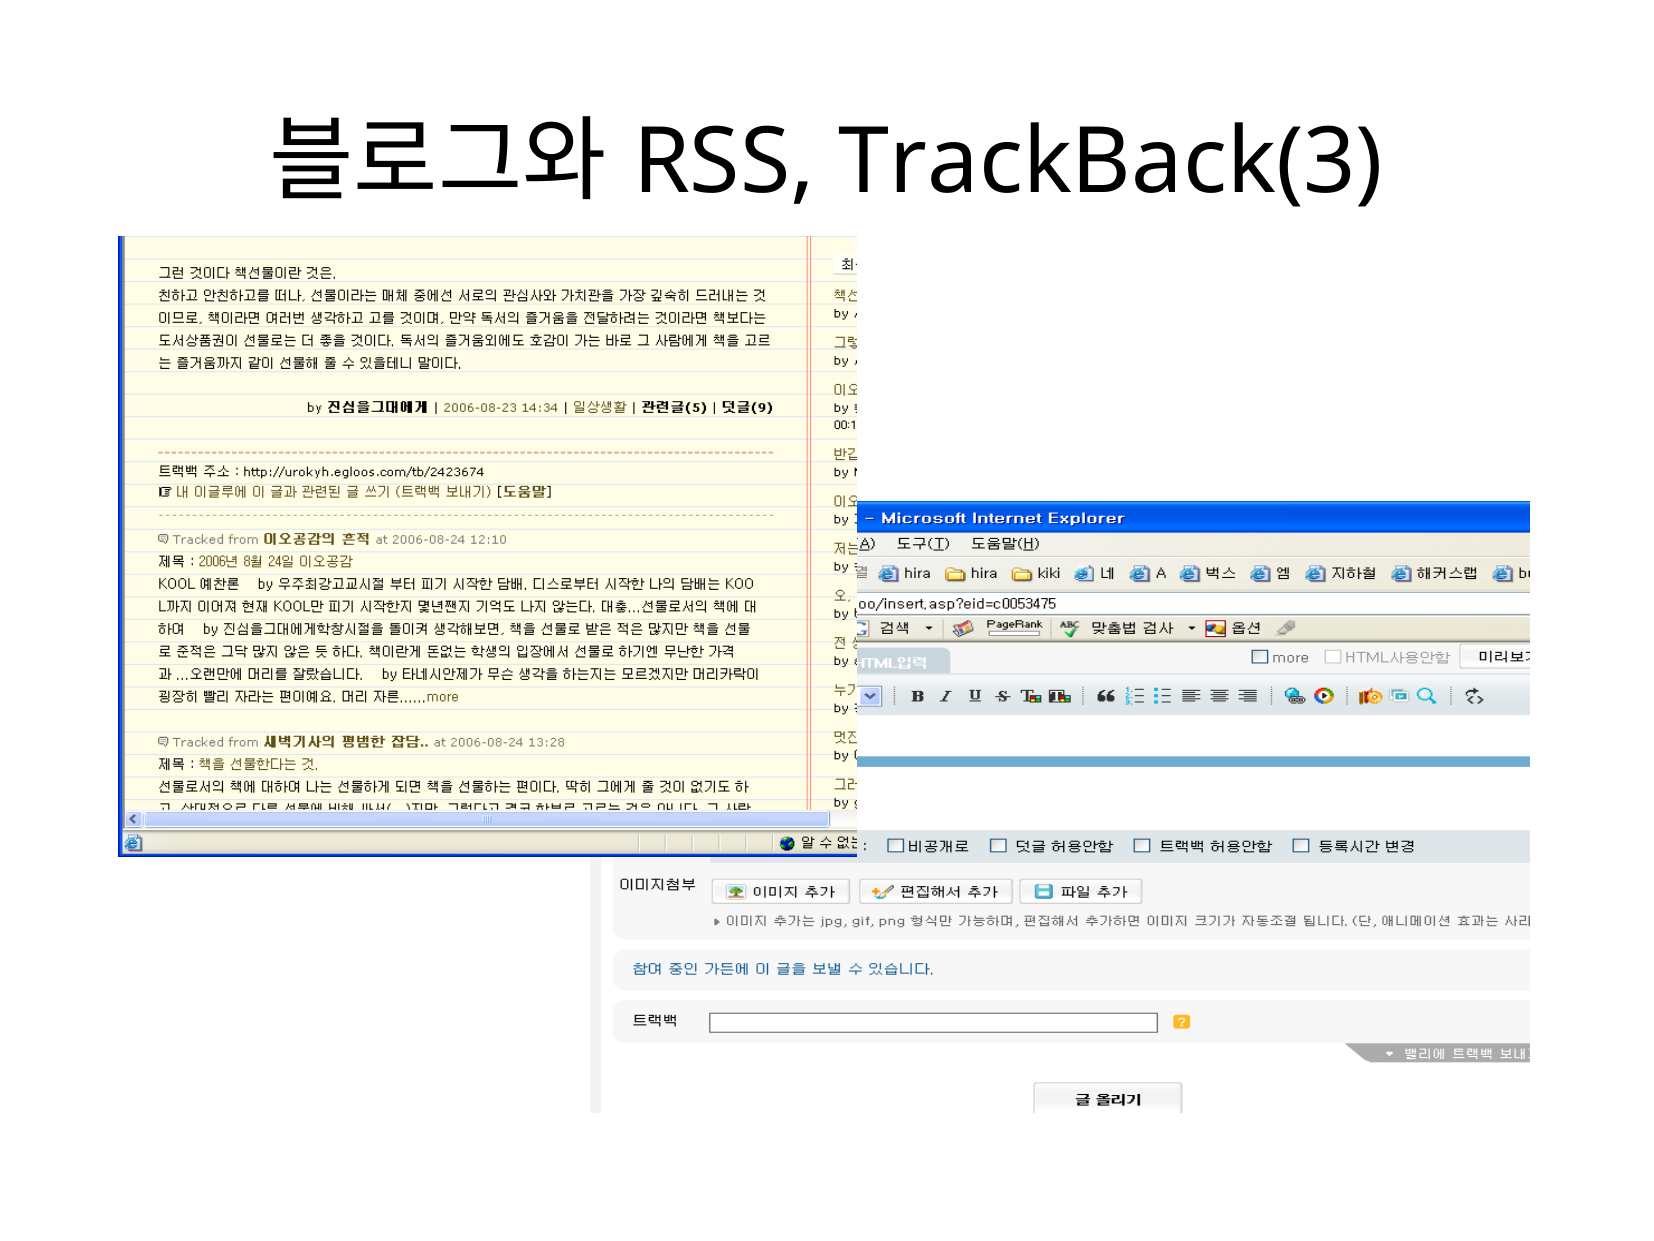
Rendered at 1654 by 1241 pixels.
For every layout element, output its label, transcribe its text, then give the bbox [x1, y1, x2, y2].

picture [118, 236, 1530, 1113]
title 블로그와 RSS, TrackBack(3) [82, 49, 1571, 257]
